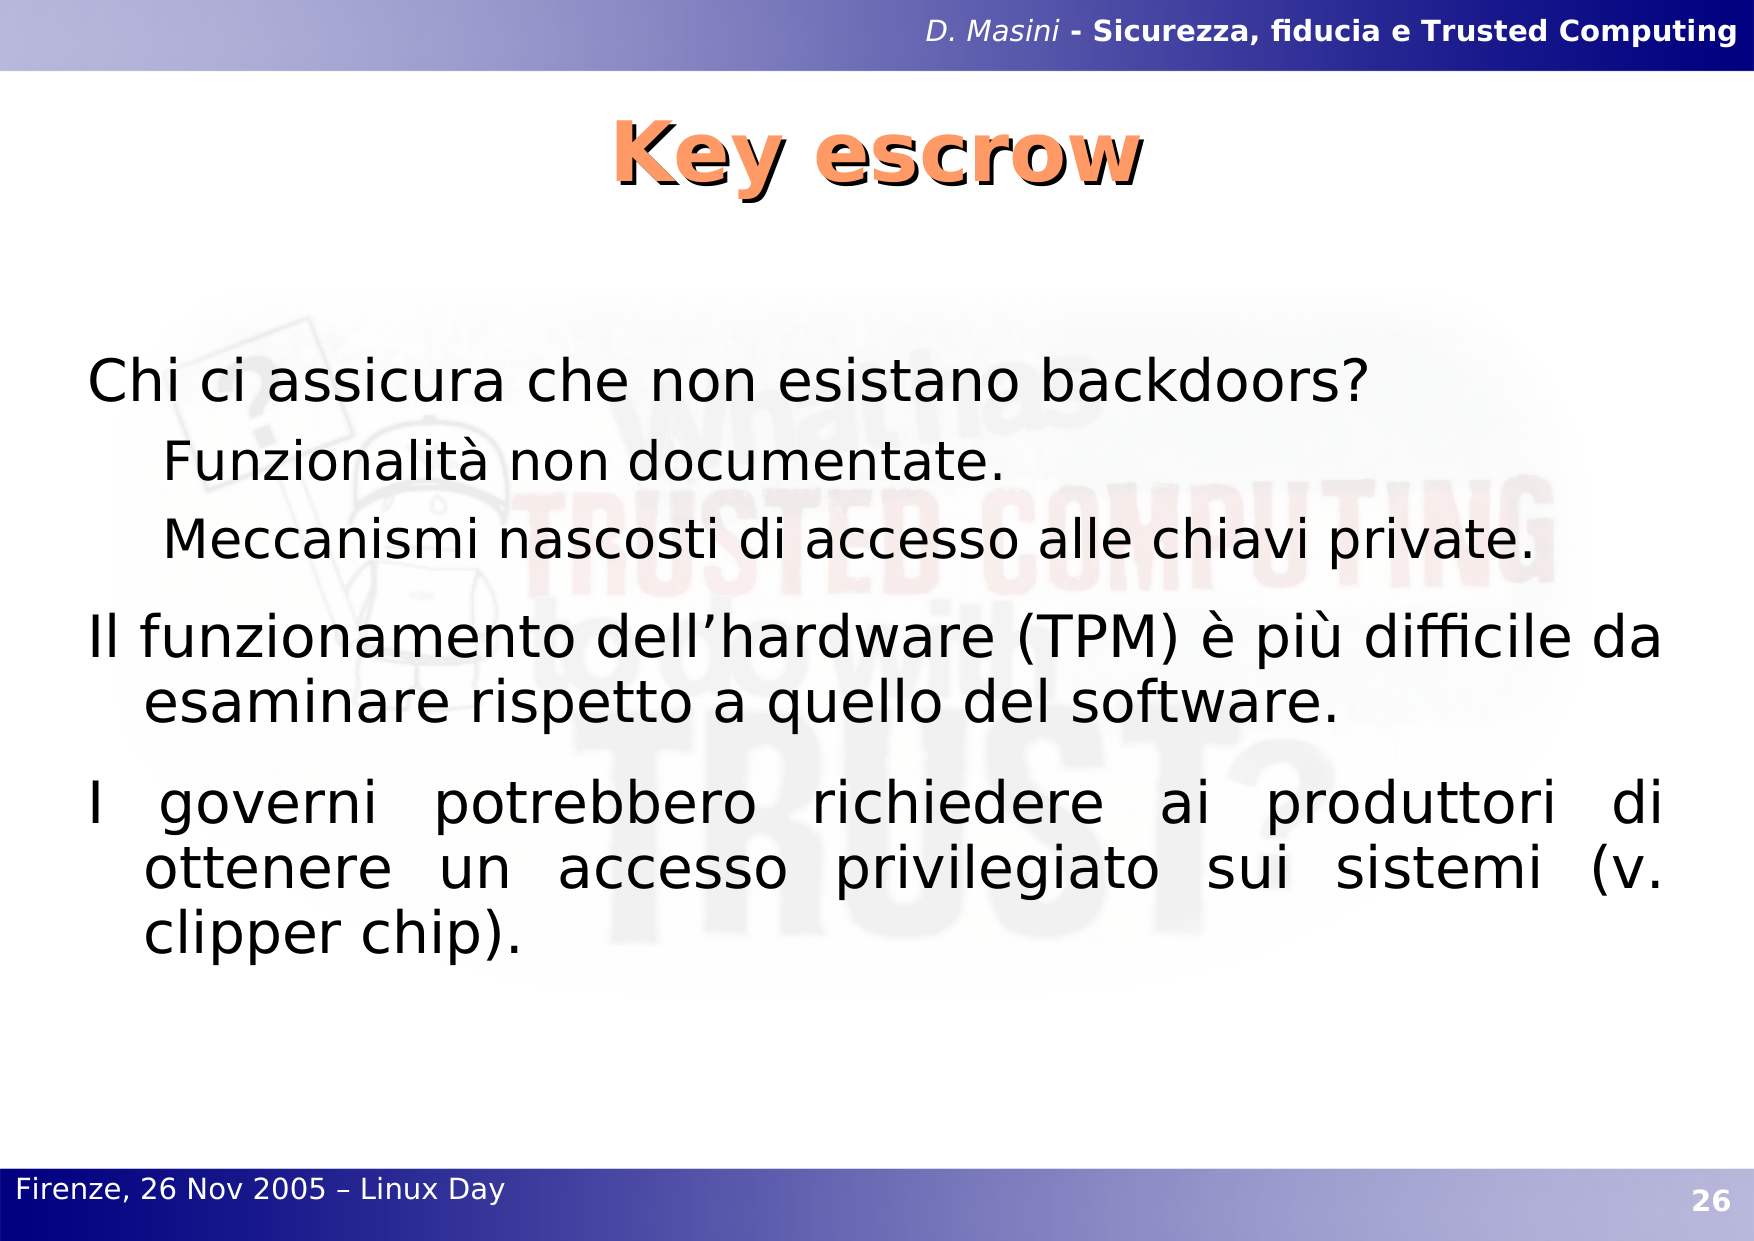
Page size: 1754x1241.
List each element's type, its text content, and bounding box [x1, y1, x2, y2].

title Key escrow [87, 49, 1666, 257]
text_box <number> [1641, 1185, 1732, 1223]
text_box D. Masini - Sicurezza, fiducia e Trusted Computing [602, 7, 1754, 63]
text_box Firenze, 26 Nov 2005 – Linux Day [0, 1175, 763, 1234]
picture [0, 0, 1754, 1241]
list Chi ci assicura che non esistano backdoors? Funzionalità non documentate. Meccanismi nascosti di accesso alle chiavi private. Il funzionamento dell’hardware (TPM) è più difficile da esaminare rispetto a quello del software. I governi potrebbero richiedere ai produttori di ottenere un accesso privilegiato sui sistemi (v. clipper chip). [87, 349, 1666, 1142]
